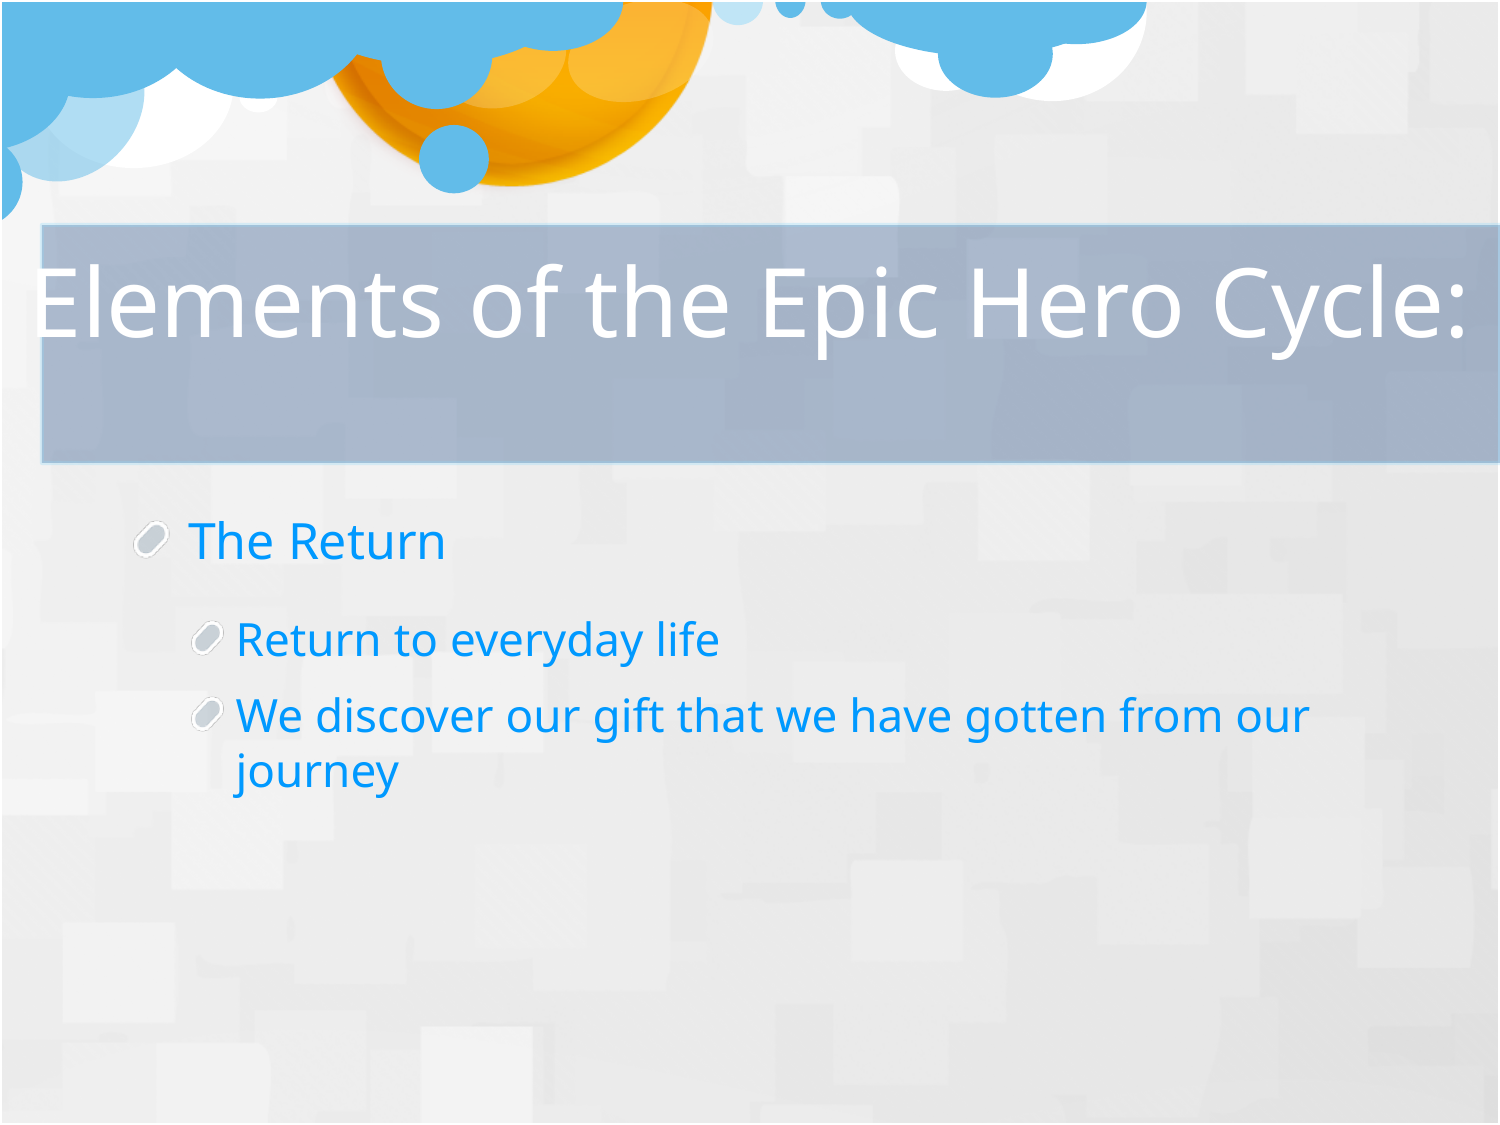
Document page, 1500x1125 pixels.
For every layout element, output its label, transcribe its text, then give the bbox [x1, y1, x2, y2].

picture [2, 2, 1498, 224]
title Elements of the Epic Hero Cycle: [0, 224, 1500, 463]
list The Return Return to everyday life We discover our gift that we have gotten from our journey [116, 494, 1383, 1125]
picture [2, 463, 1498, 1123]
